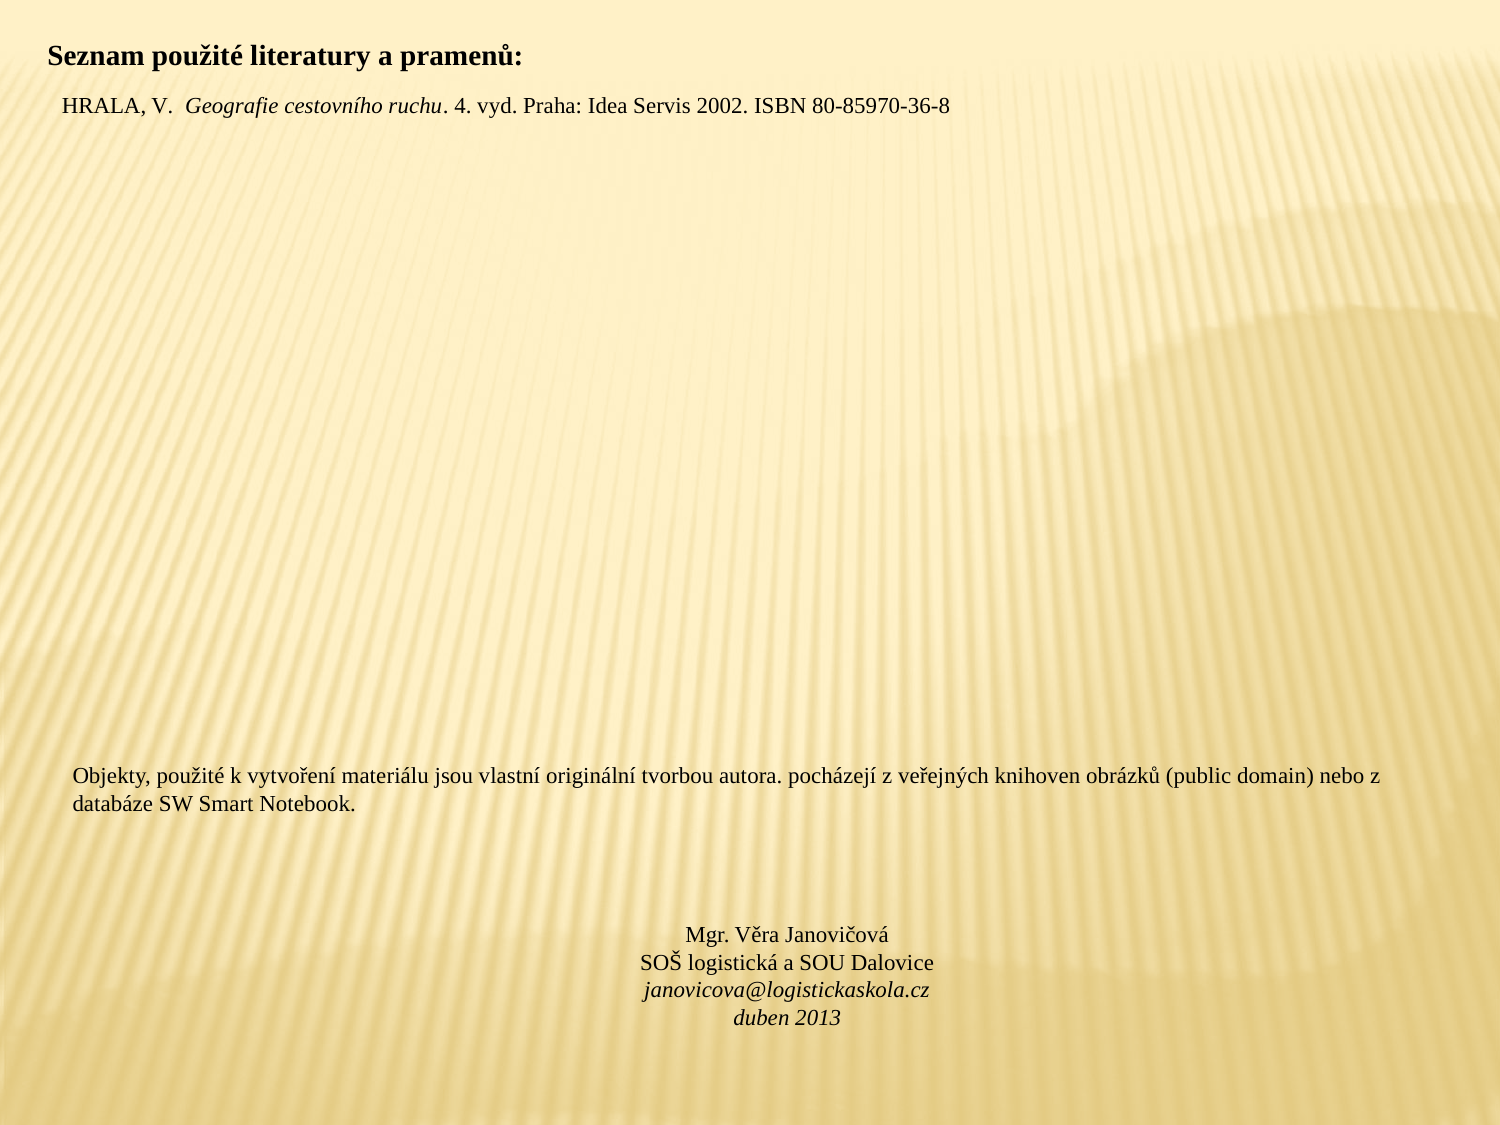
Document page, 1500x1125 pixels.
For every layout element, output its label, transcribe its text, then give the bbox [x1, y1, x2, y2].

text_box Objekty, použité k vytvoření materiálu jsou vlastní originální tvorbou autora. pocházejí z veřejných knihoven obrázků (public domain) nebo z databáze SW Smart Notebook. [58, 753, 1442, 823]
text_box HRALA, V. Geografie cestovního ruchu. 4. vyd. Praha: Idea Servis 2002. ISBN 80-85970-36-8 [48, 84, 1310, 126]
text_box Seznam použité literatury a pramenů: [33, 29, 762, 79]
text_box Mgr. Věra Janovičová SOŠ logistická a SOU Dalovice janovicova@logistickaskola.cz duben 2013 [494, 913, 1080, 1039]
